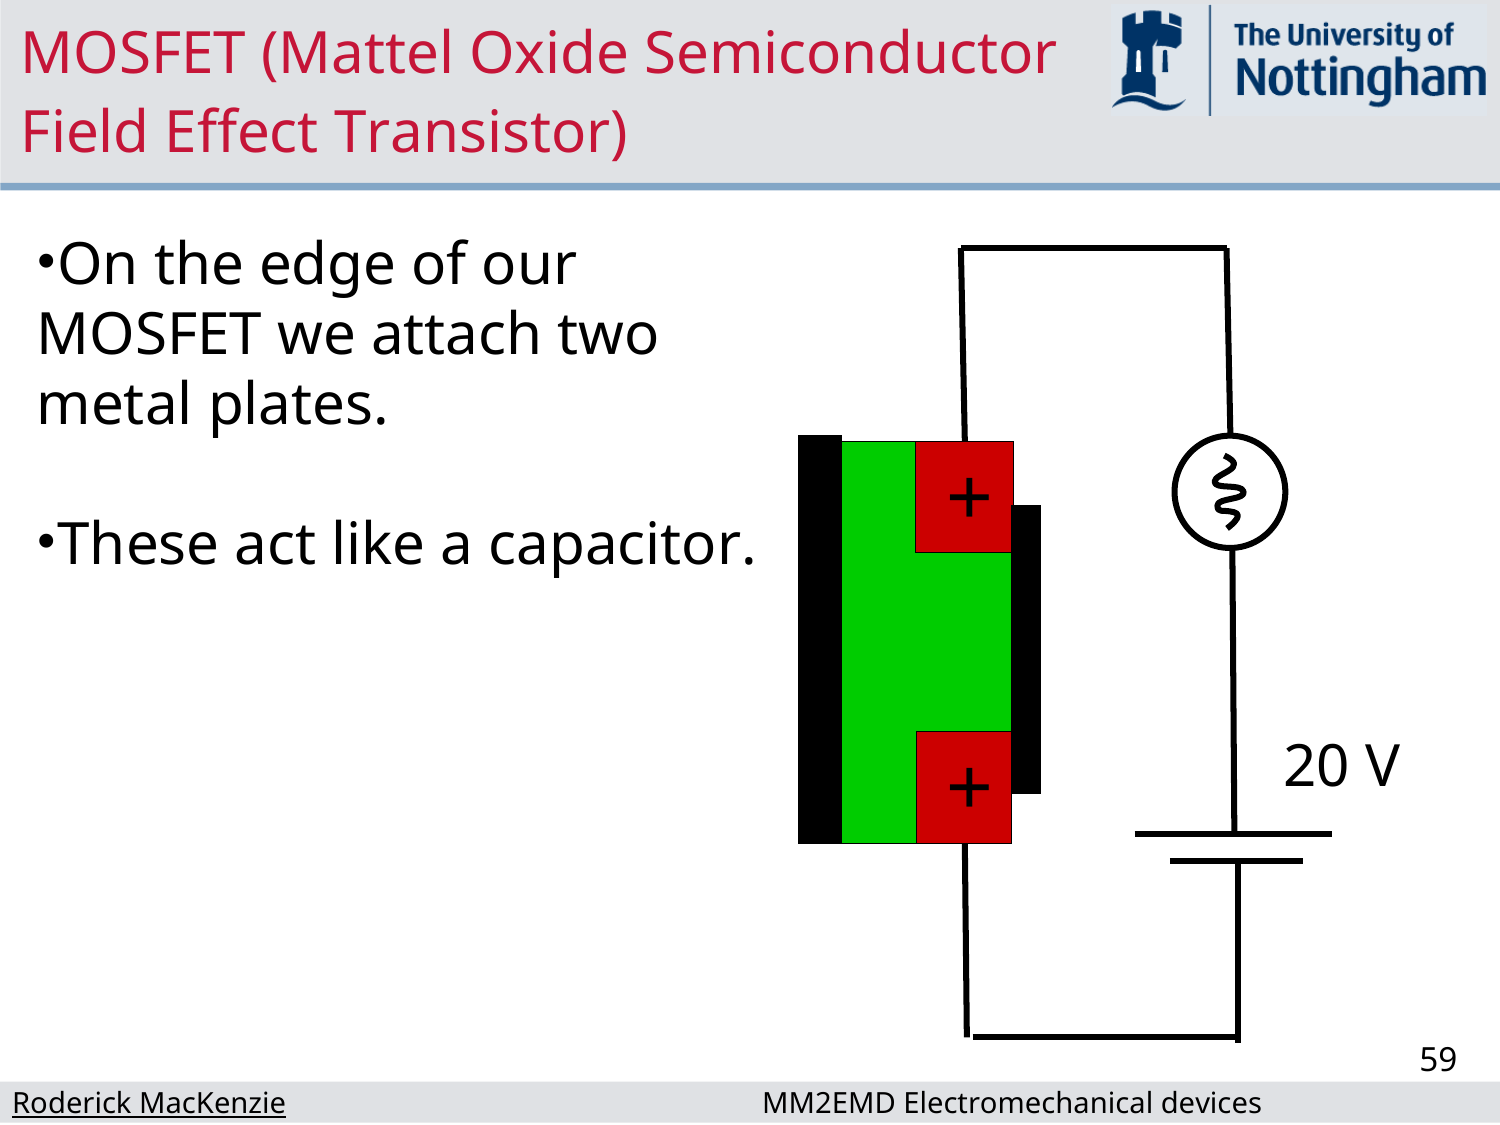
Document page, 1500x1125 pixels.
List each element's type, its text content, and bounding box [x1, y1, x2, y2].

text_box On the edge of our MOSFET we attach two metal plates. These act like a capacitor. [22, 218, 799, 714]
text_box [798, 435, 1041, 844]
text_box + [916, 731, 1012, 844]
text_box <number> [1404, 1030, 1500, 1101]
title MOSFET (Mattel Oxide Semiconductor Field Effect Transistor) [6, 0, 1143, 200]
text_box 20 V [1248, 720, 1452, 876]
text_box + [915, 441, 1014, 553]
picture [1143, 4, 1487, 116]
